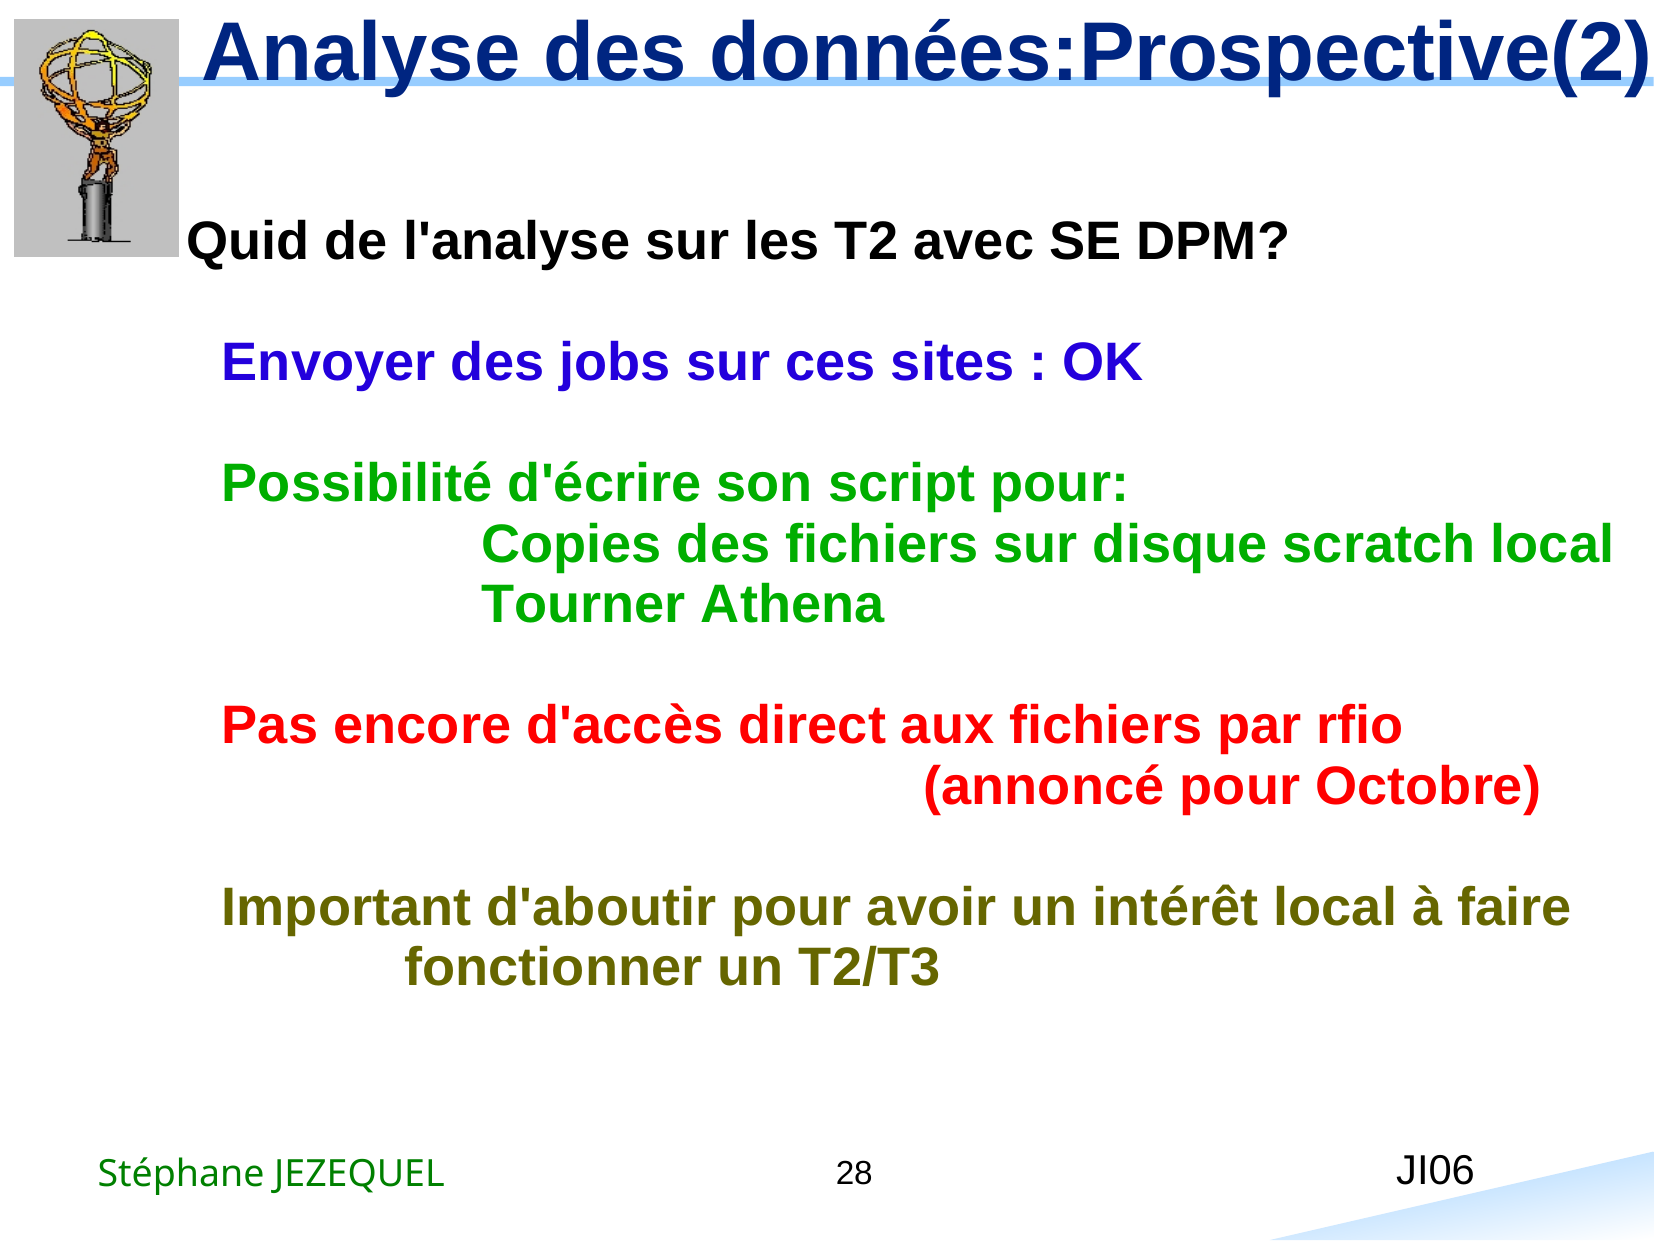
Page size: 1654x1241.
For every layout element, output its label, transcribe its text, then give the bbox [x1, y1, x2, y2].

title Analyse des données:Prospective(2) [85, 0, 1654, 104]
picture [14, 19, 179, 257]
text_box Quid de l'analyse sur les T2 avec SE DPM? Envoyer des jobs sur ces sites : OK Possibilité d'écrire son script pour: Copies des fichiers sur disque scratch local Tourner Athena Pas encore d'accès direct aux fichiers par rfio (annoncé pour Octobre) Important d'aboutir pour avoir un intérêt local à faire fonctionner un T2/T3 [186, 210, 1616, 1016]
